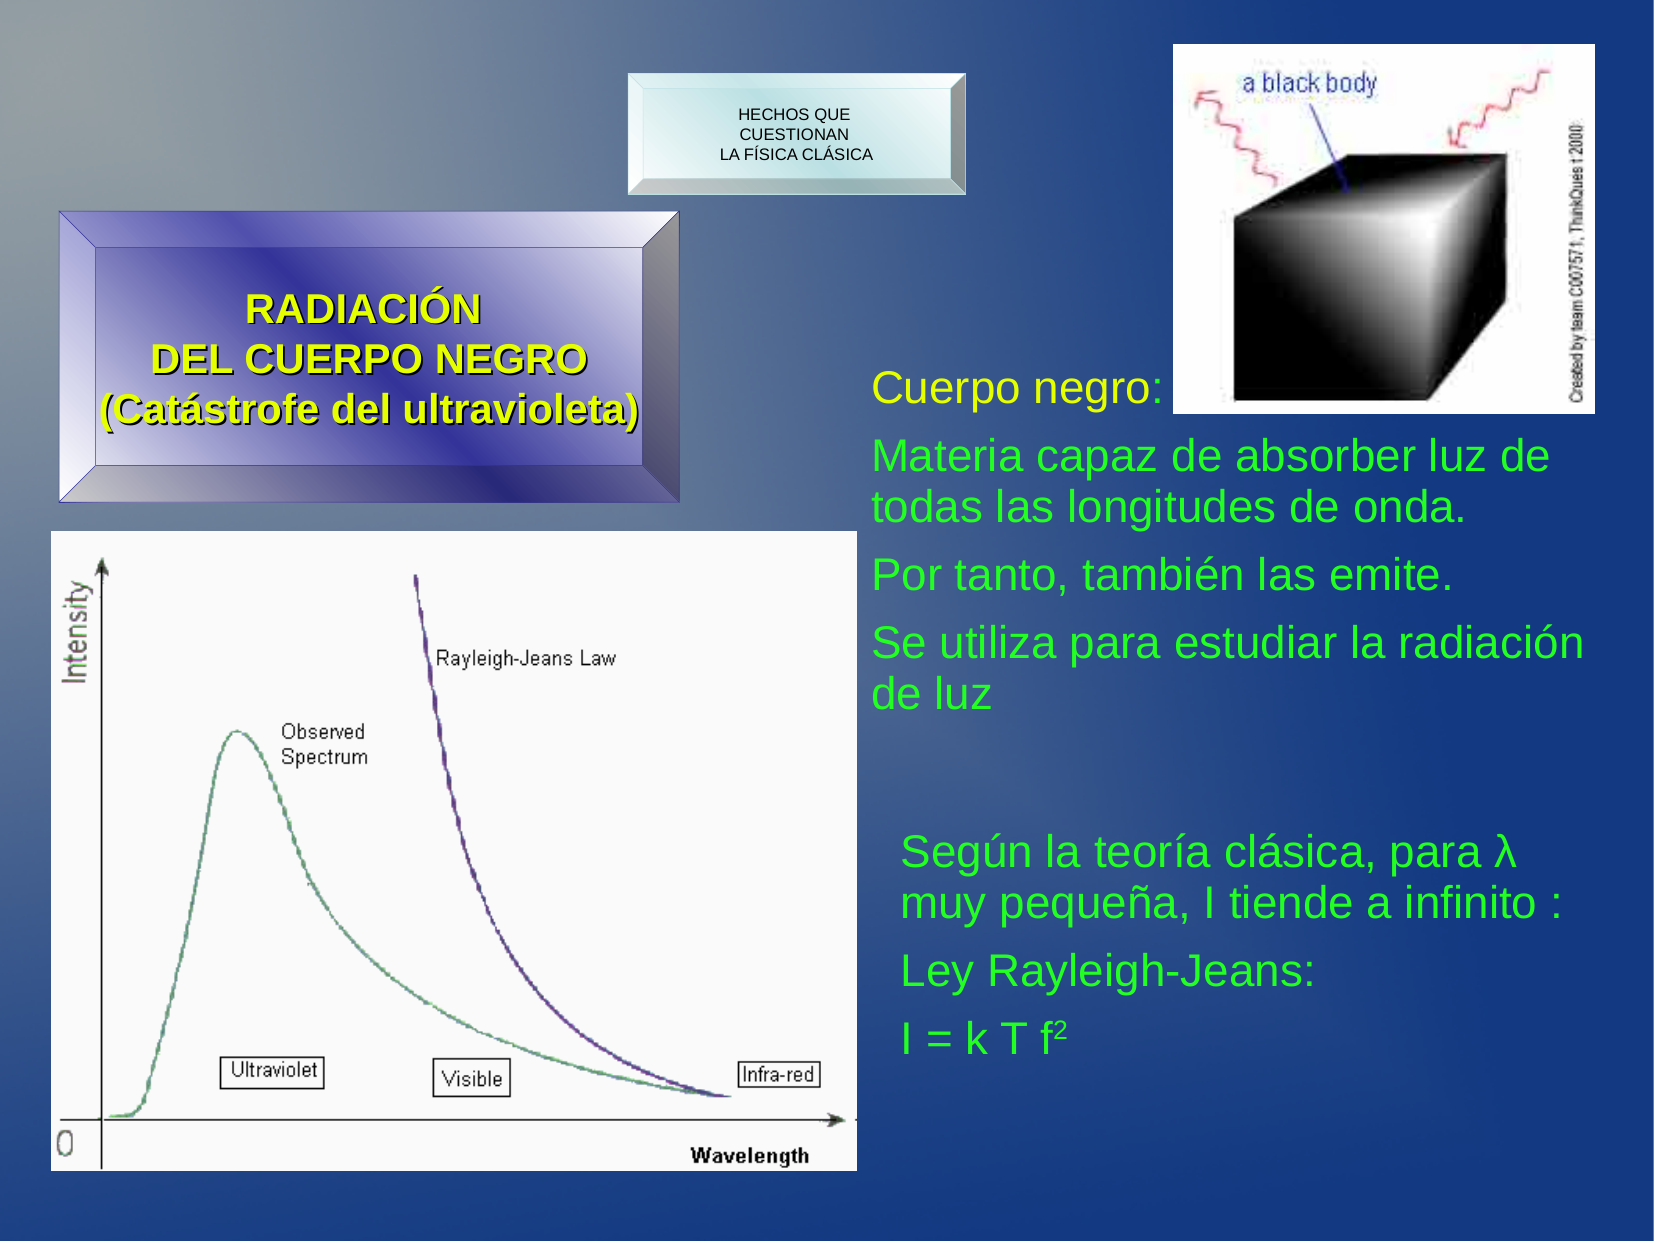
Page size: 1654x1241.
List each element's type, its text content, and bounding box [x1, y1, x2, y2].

picture [0, 0, 1654, 1241]
text_box Cuerpo negro: Materia capaz de absorber luz de todas las longitudes de onda. Por tanto, también las emite. Se utiliza para estudiar la radiación de luz [856, 354, 1625, 727]
text_box Según la teoría clásica, para λ muy pequeña, I tiende a infinito : Ley Rayleigh-Jeans: I = k T f2 [885, 818, 1595, 1072]
text_box RADIACIÓN DEL CUERPO NEGRO (Catástrofe del ultravioleta) [96, 248, 642, 465]
text_box HECHOS QUE CUESTIONAN LA FÍSICA CLÁSICA [644, 89, 950, 178]
